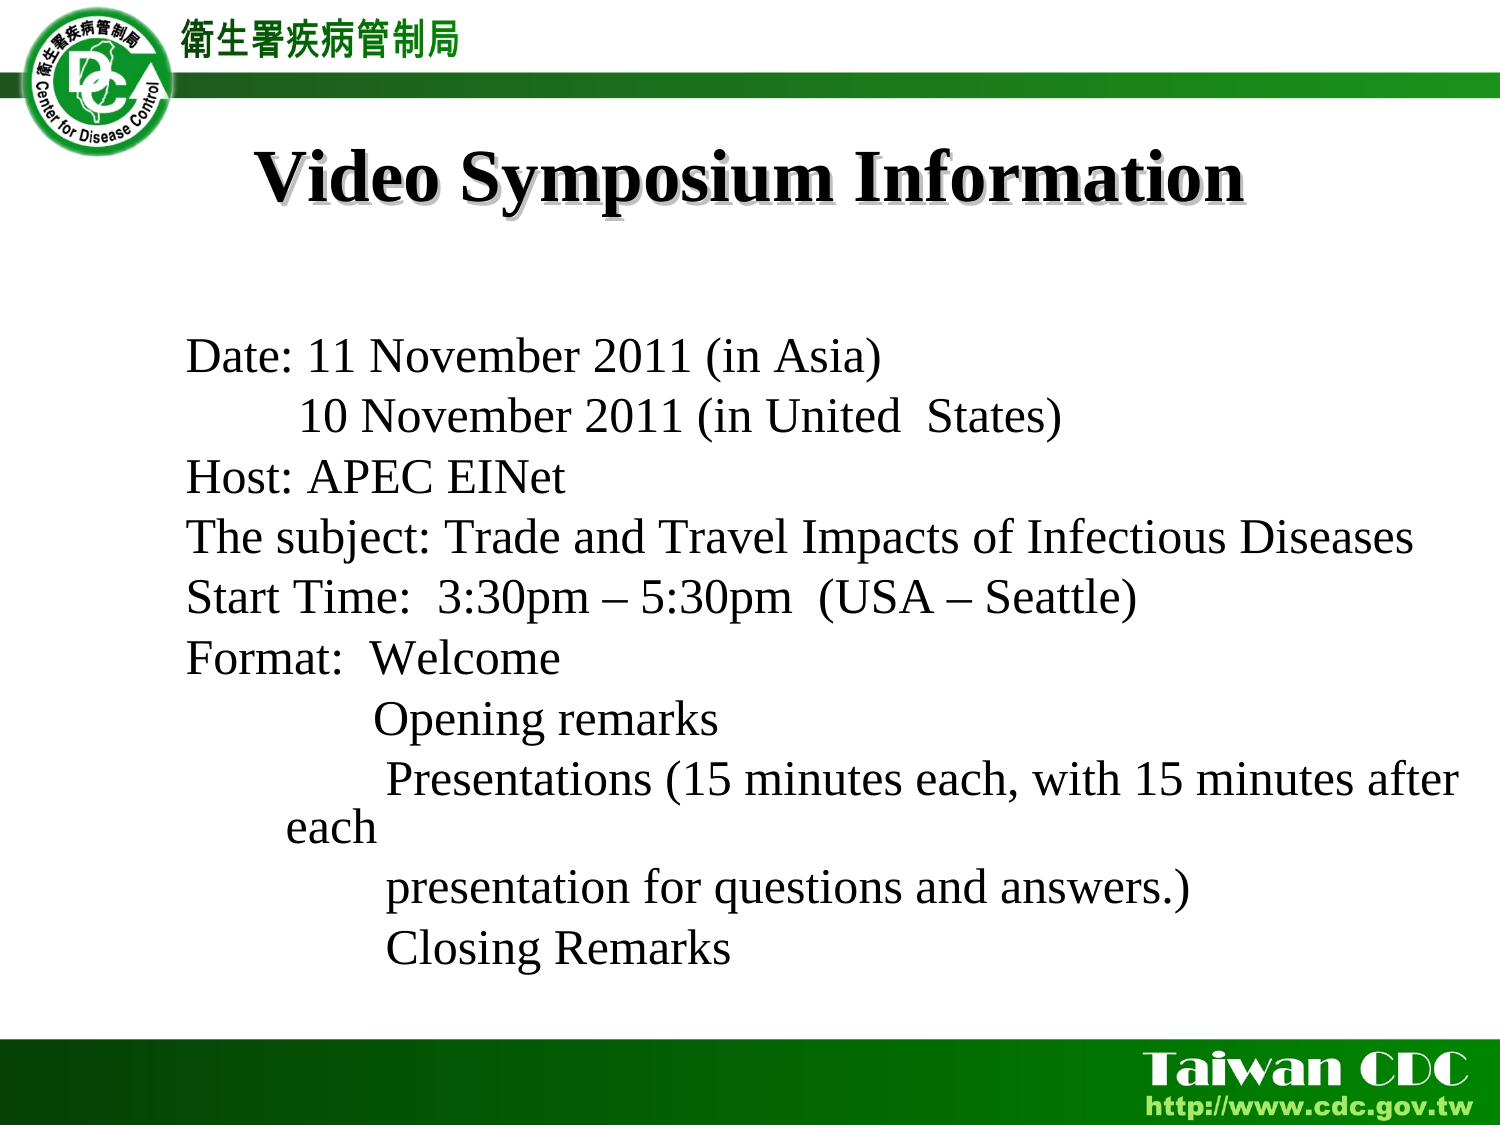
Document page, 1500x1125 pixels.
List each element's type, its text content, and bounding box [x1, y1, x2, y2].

list Date: 11 November 2011 (in Asia) 10 November 2011 (in United States) Host: APEC EINet The subject: Trade and Travel Impacts of Infectious Diseases Start Time: 3:30pm – 5:30pm (USA – Seattle) Format: Welcome Opening remarks Presentations (15 minutes each, with 15 minutes after each presentation for questions and answers.) Closing Remarks [70, 326, 1500, 1059]
title Video Symposium Information [112, 78, 1388, 266]
